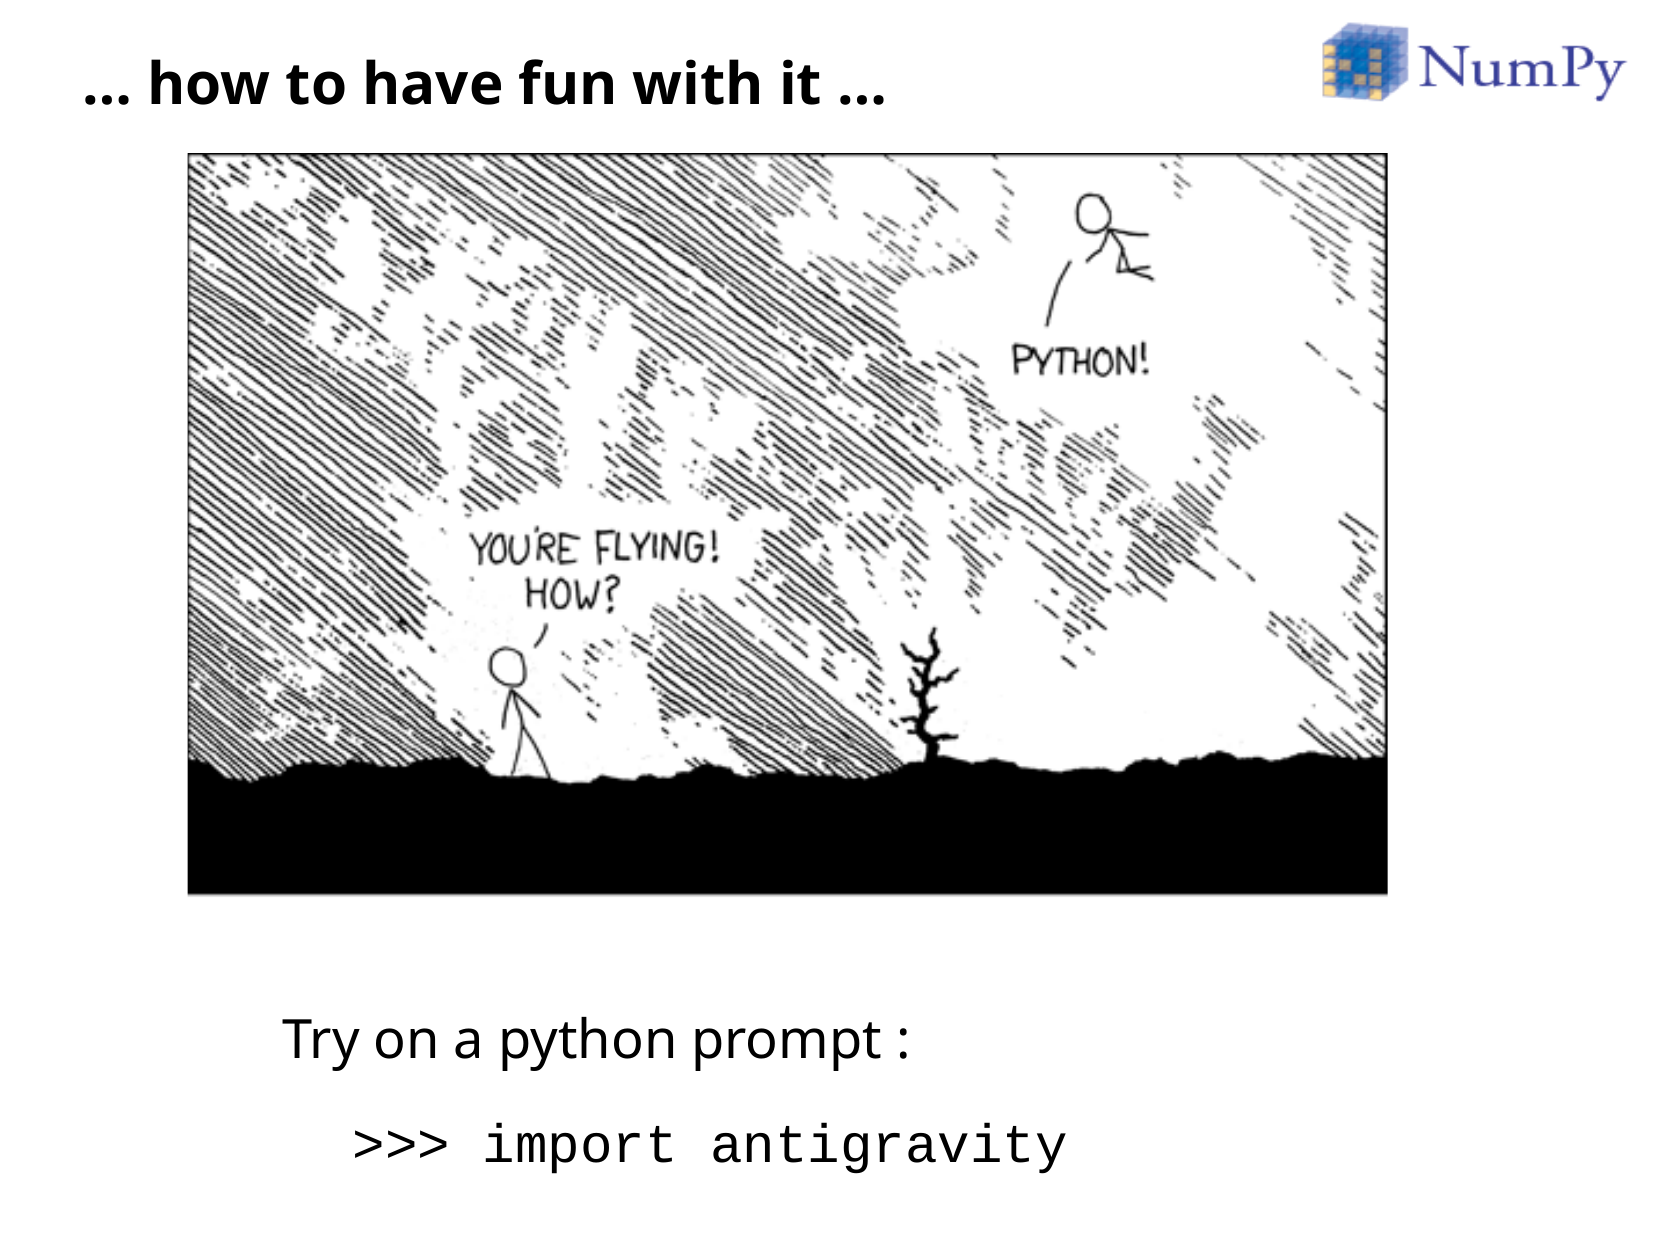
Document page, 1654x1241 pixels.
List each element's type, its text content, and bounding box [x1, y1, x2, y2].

list Try on a python prompt : >>> import antigravity [211, 1000, 1337, 1241]
picture [1302, 13, 1635, 113]
title … how to have fun with it … [82, 0, 1571, 179]
picture [187, 153, 1388, 901]
